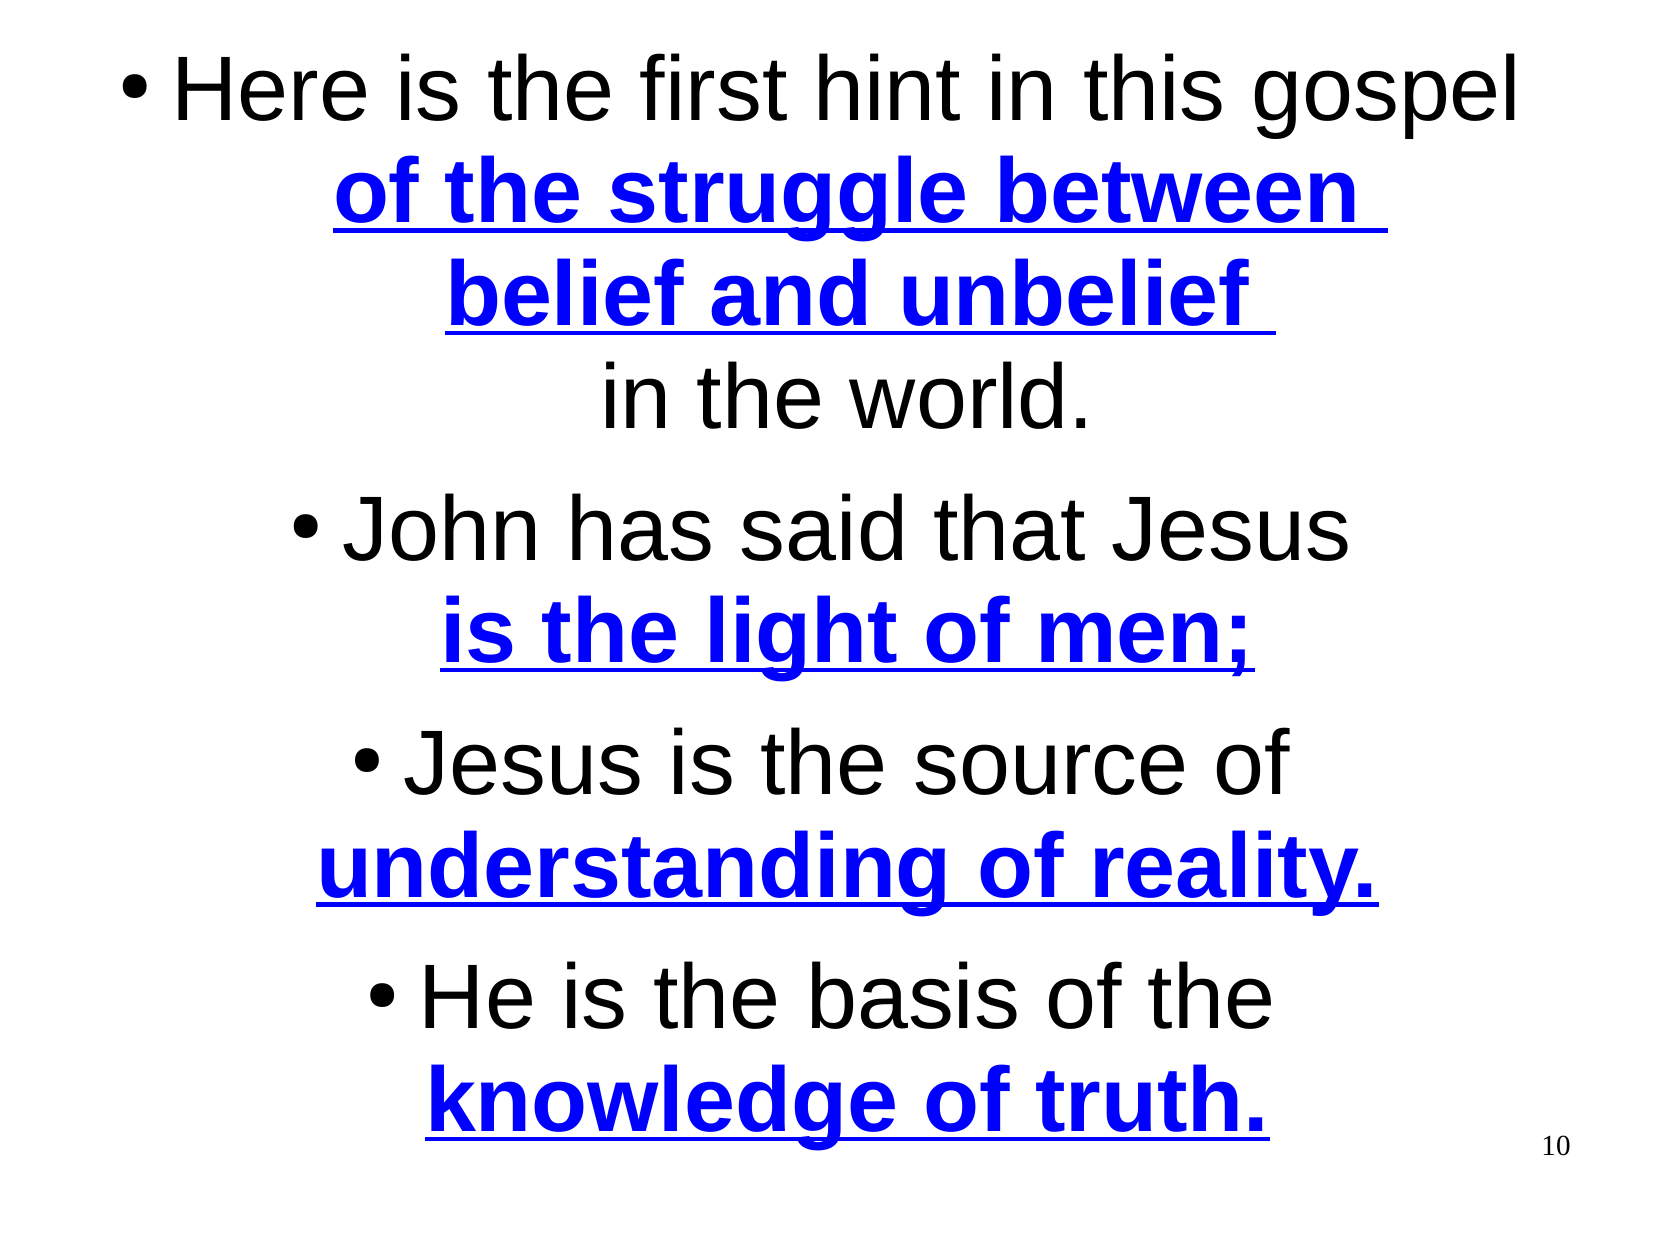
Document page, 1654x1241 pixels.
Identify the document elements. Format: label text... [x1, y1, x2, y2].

list Here is the first hint in this gospel of the struggle between belief and unbelief in the world. John has said that Jesus is the light of men; Jesus is the source of understanding of reality. He is the basis of the knowledge of truth. [37, 37, 1613, 1238]
